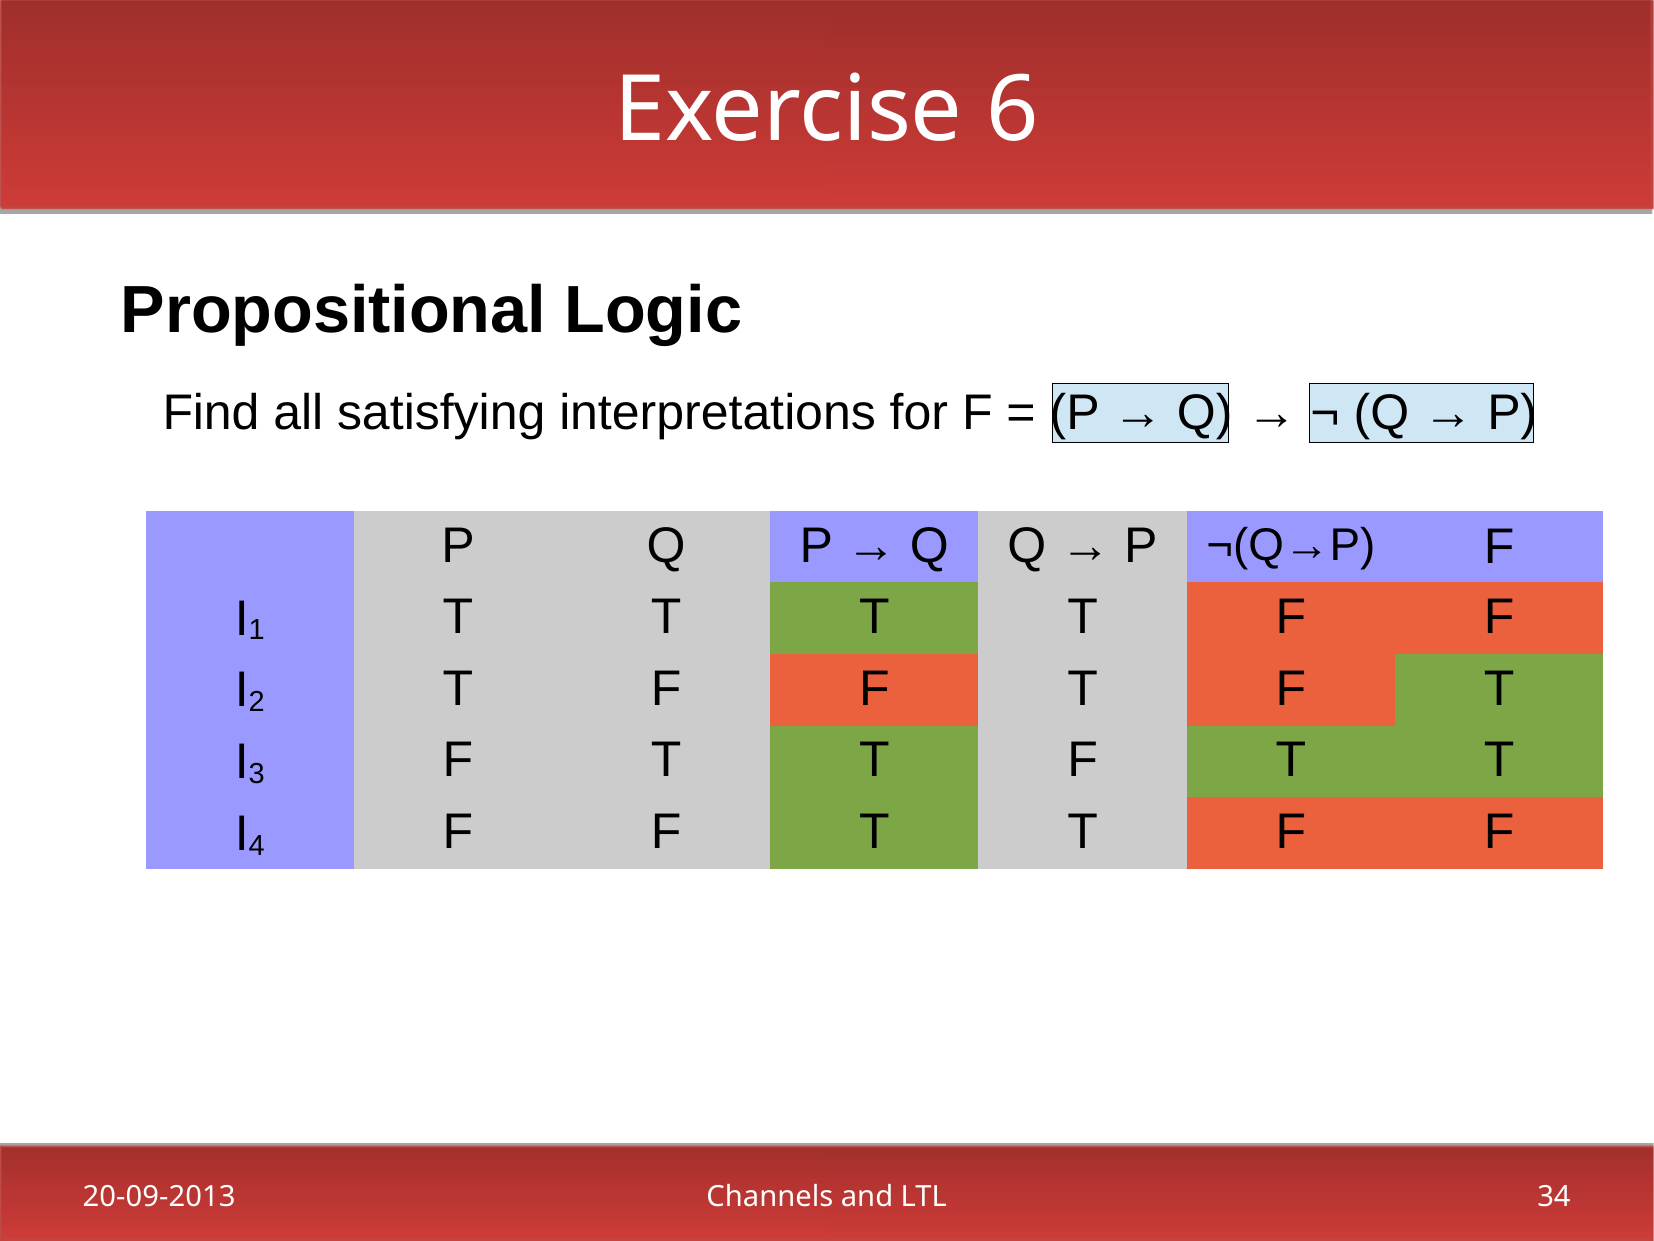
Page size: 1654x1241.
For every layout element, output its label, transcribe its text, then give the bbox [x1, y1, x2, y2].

table_header P → Q [770, 511, 978, 582]
table_cell F [1187, 654, 1395, 726]
table_cell F [562, 797, 770, 869]
table_cell I4 [146, 797, 354, 869]
table_header F [1395, 511, 1603, 582]
table_cell F [354, 797, 562, 869]
table_cell F [978, 726, 1187, 797]
title Exercise 6 [59, 31, 1595, 178]
table_cell F [562, 654, 770, 726]
table_cell T [770, 726, 978, 797]
table_cell I2 [146, 654, 354, 726]
table_header Q → P [978, 511, 1187, 582]
table_cell I1 [146, 582, 354, 654]
table_cell T [354, 654, 562, 726]
table_cell T [770, 797, 978, 869]
table_cell T [978, 797, 1187, 869]
table_cell T [978, 654, 1187, 726]
table_header ¬(Q→P) [1187, 511, 1395, 582]
table_cell F [354, 726, 562, 797]
table_cell T [770, 582, 978, 654]
table_cell T [1395, 726, 1603, 797]
table_cell T [978, 582, 1187, 654]
table_cell T [1187, 726, 1395, 797]
picture [0, 0, 1654, 214]
table_cell T [354, 582, 562, 654]
table_cell F [1187, 797, 1395, 869]
text_box Find all satisfying interpretations for F = (P → Q) → ¬ (Q → P) [147, 377, 1554, 448]
table_cell F [770, 654, 978, 726]
table_cell T [562, 726, 770, 797]
table_header Q [562, 511, 770, 582]
table_header [146, 511, 354, 582]
table_cell F [1187, 582, 1395, 654]
table_cell F [1395, 797, 1603, 869]
table_cell F [1395, 582, 1603, 654]
table_cell T [562, 582, 770, 654]
table_header P [354, 511, 562, 582]
text_box Propositional Logic [105, 264, 759, 354]
table_cell I3 [146, 726, 354, 797]
table_cell T [1395, 654, 1603, 726]
picture [0, 1143, 1654, 1241]
